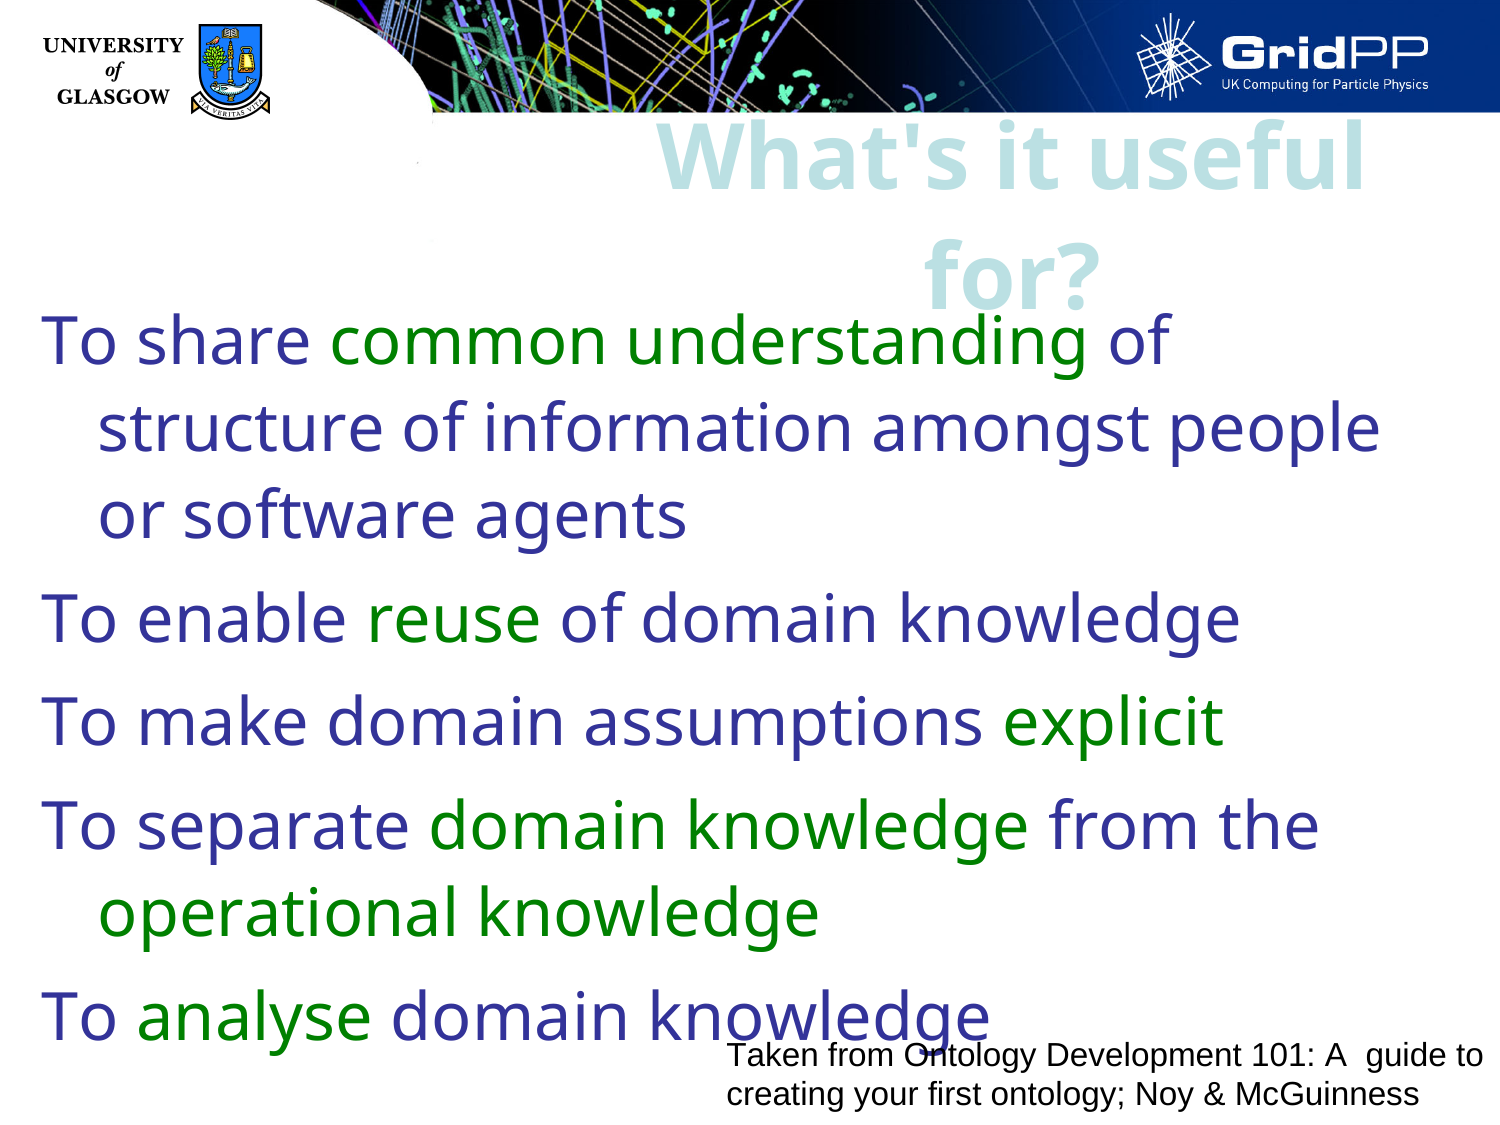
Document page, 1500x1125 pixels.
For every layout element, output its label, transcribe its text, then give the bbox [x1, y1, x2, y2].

title What's it useful for? [568, 94, 1457, 334]
list To share common understanding of structure of information amongst people or software agents To enable reuse of domain knowledge To make domain assumptions explicit To separate domain knowledge from the operational knowledge To analyse domain knowledge [41, 294, 1442, 1070]
text_box Taken from Ontology Development 101: A guide to creating your first ontology; Noy & McGuinness [726, 1034, 1487, 1125]
picture [0, 0, 1500, 1125]
